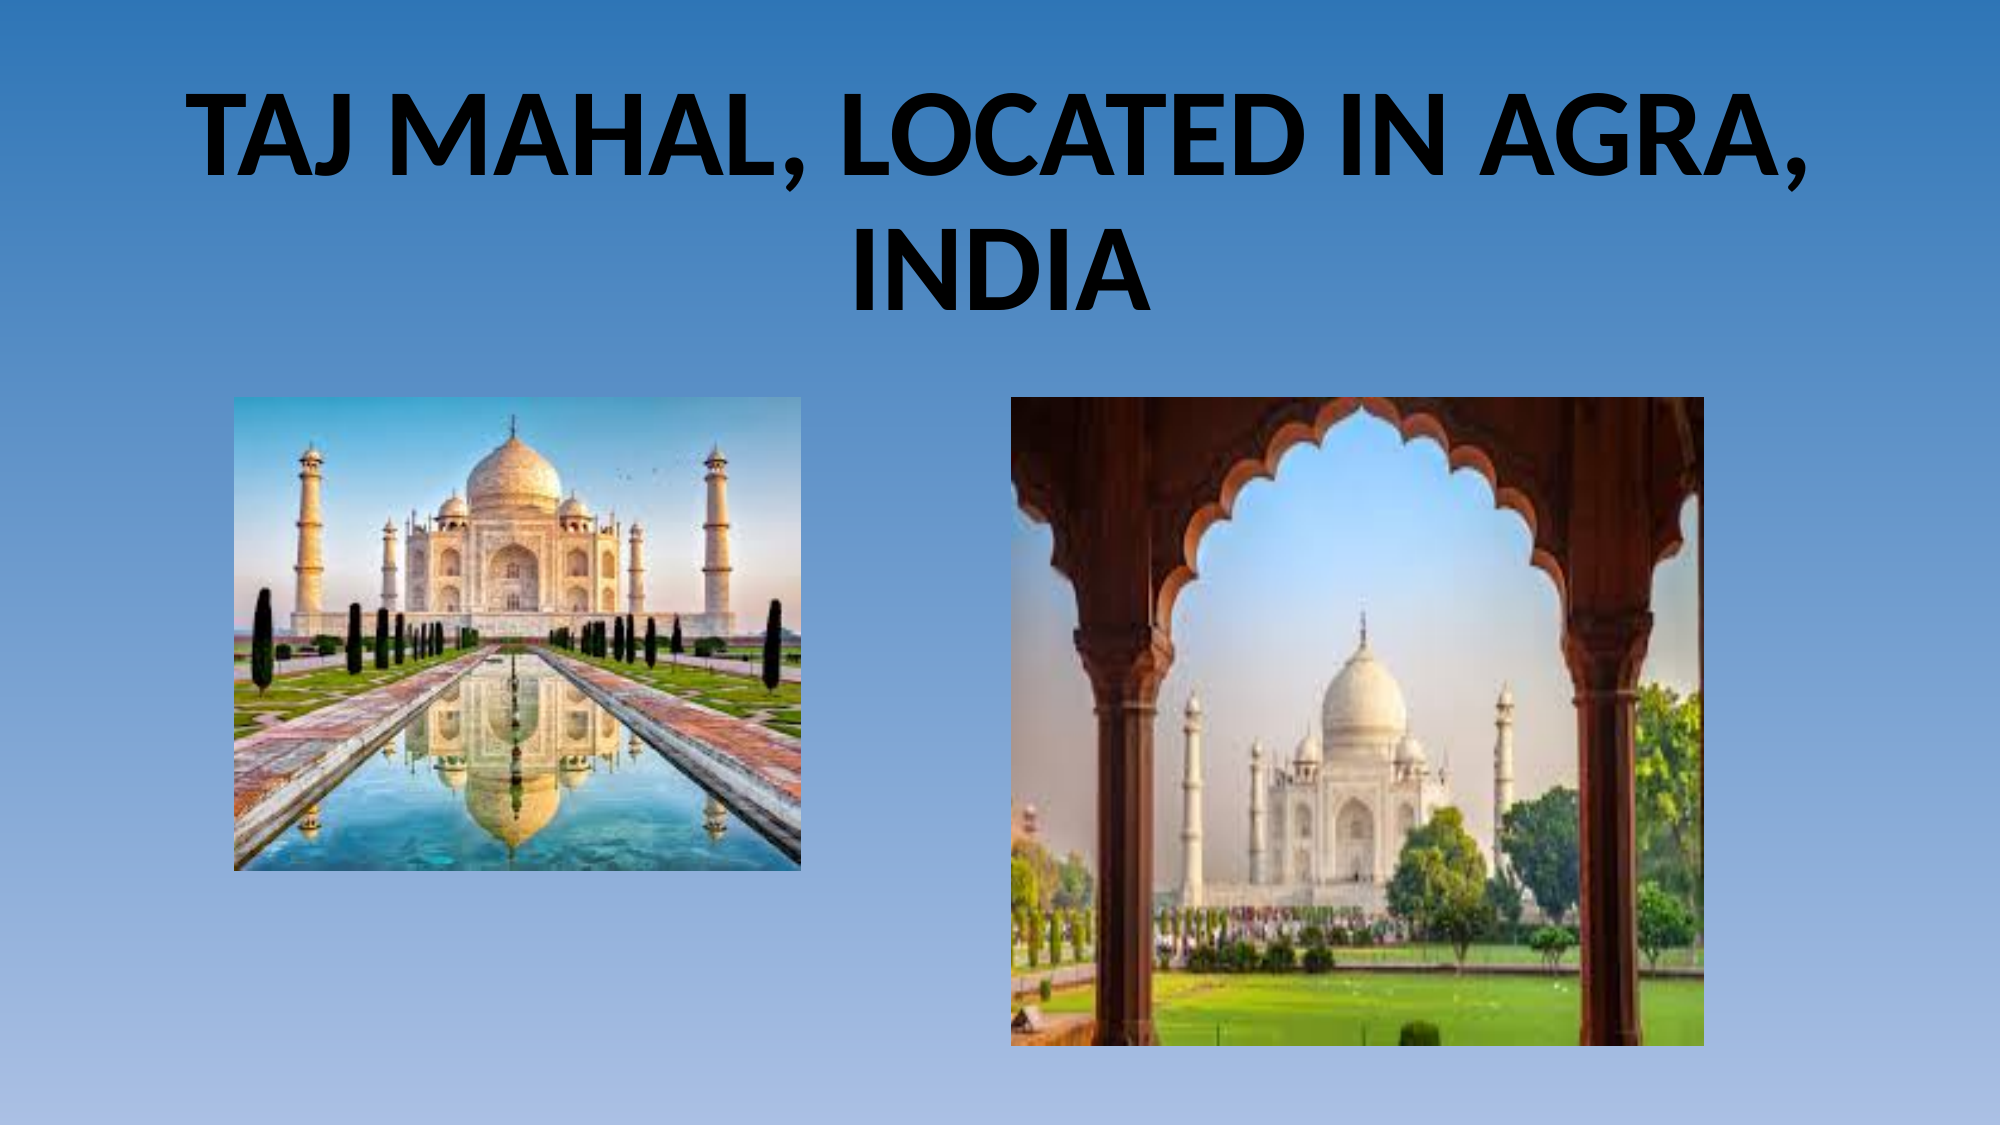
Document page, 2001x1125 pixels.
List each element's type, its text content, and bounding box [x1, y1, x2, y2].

picture [1011, 397, 1704, 1046]
picture [234, 397, 801, 871]
title TAJ MAHAL, LOCATED IN AGRA, INDIA [137, 59, 1863, 278]
